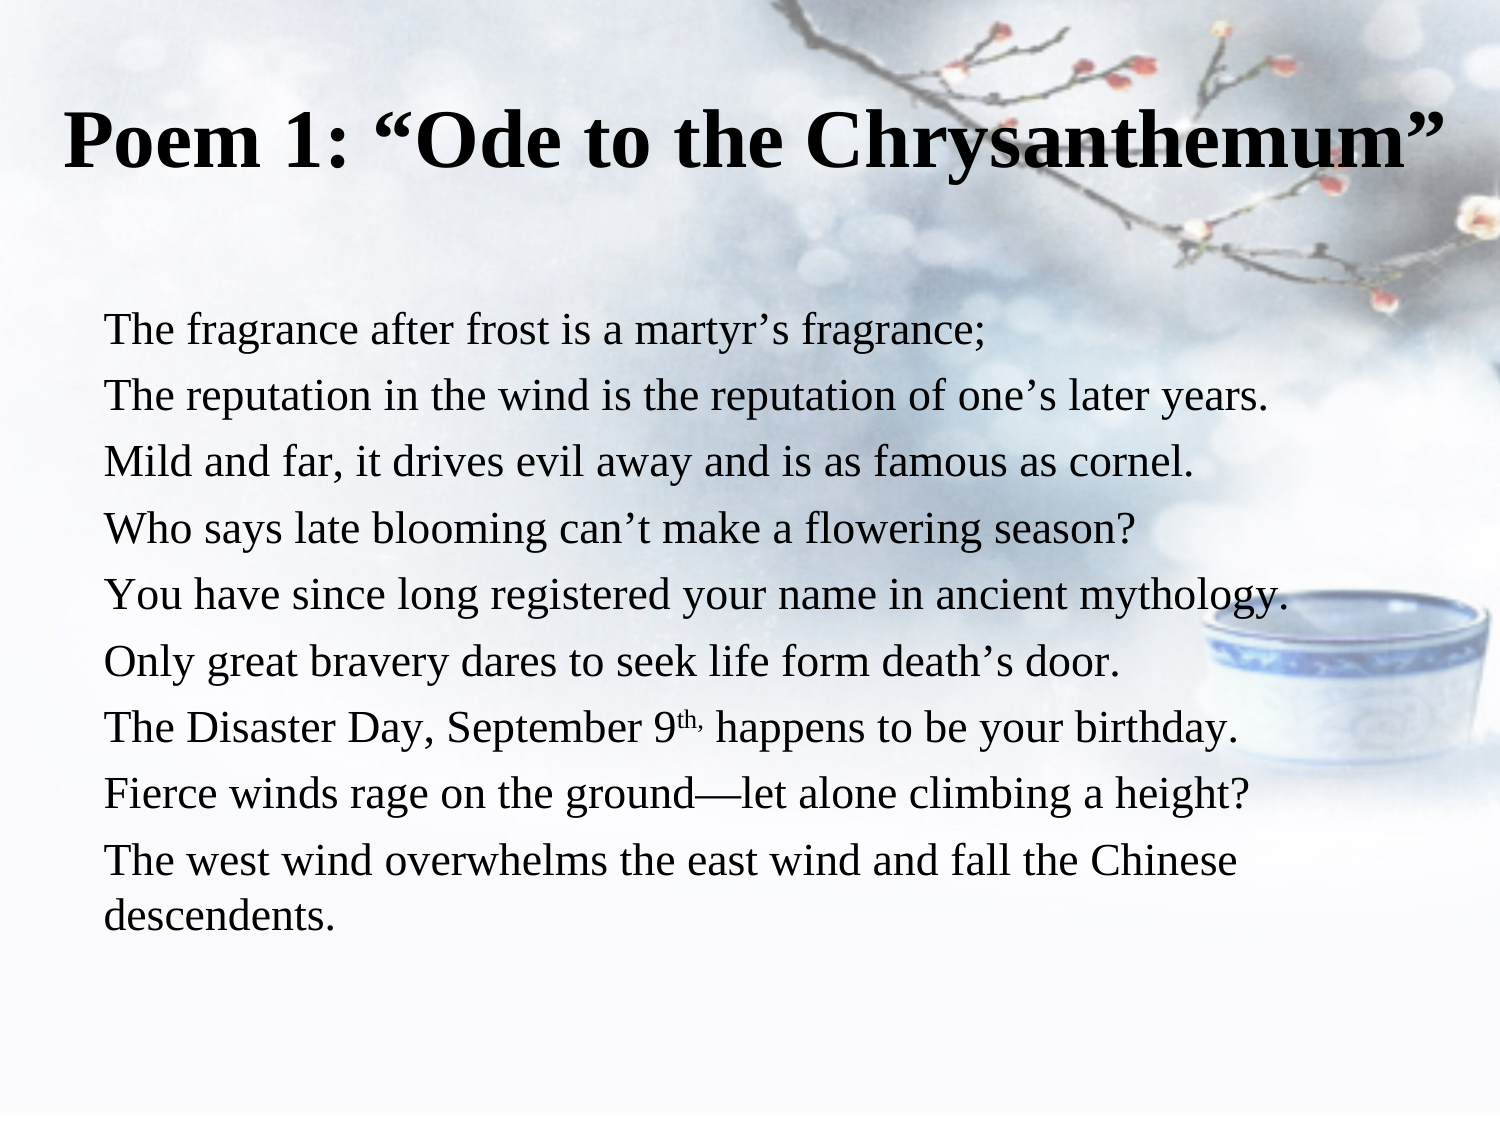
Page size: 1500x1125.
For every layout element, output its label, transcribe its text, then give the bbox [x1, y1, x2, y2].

picture [0, 0, 1500, 1125]
title Poem 1: “Ode to the Chrysanthemum” [29, 90, 1483, 279]
list The fragrance after frost is a martyr’s fragrance; The reputation in the wind is the reputation of one’s later years. Mild and far, it drives evil away and is as famous as cornel. Who says late blooming can’t make a flowering season? You have since long registered your name in ancient mythology. Only great bravery dares to seek life form death’s door. The Disaster Day, September 9th, happens to be your birthday. Fierce winds rage on the ground—let alone climbing a height? The west wind overwhelms the east wind and fall the Chinese descendents. [88, 290, 1368, 1033]
